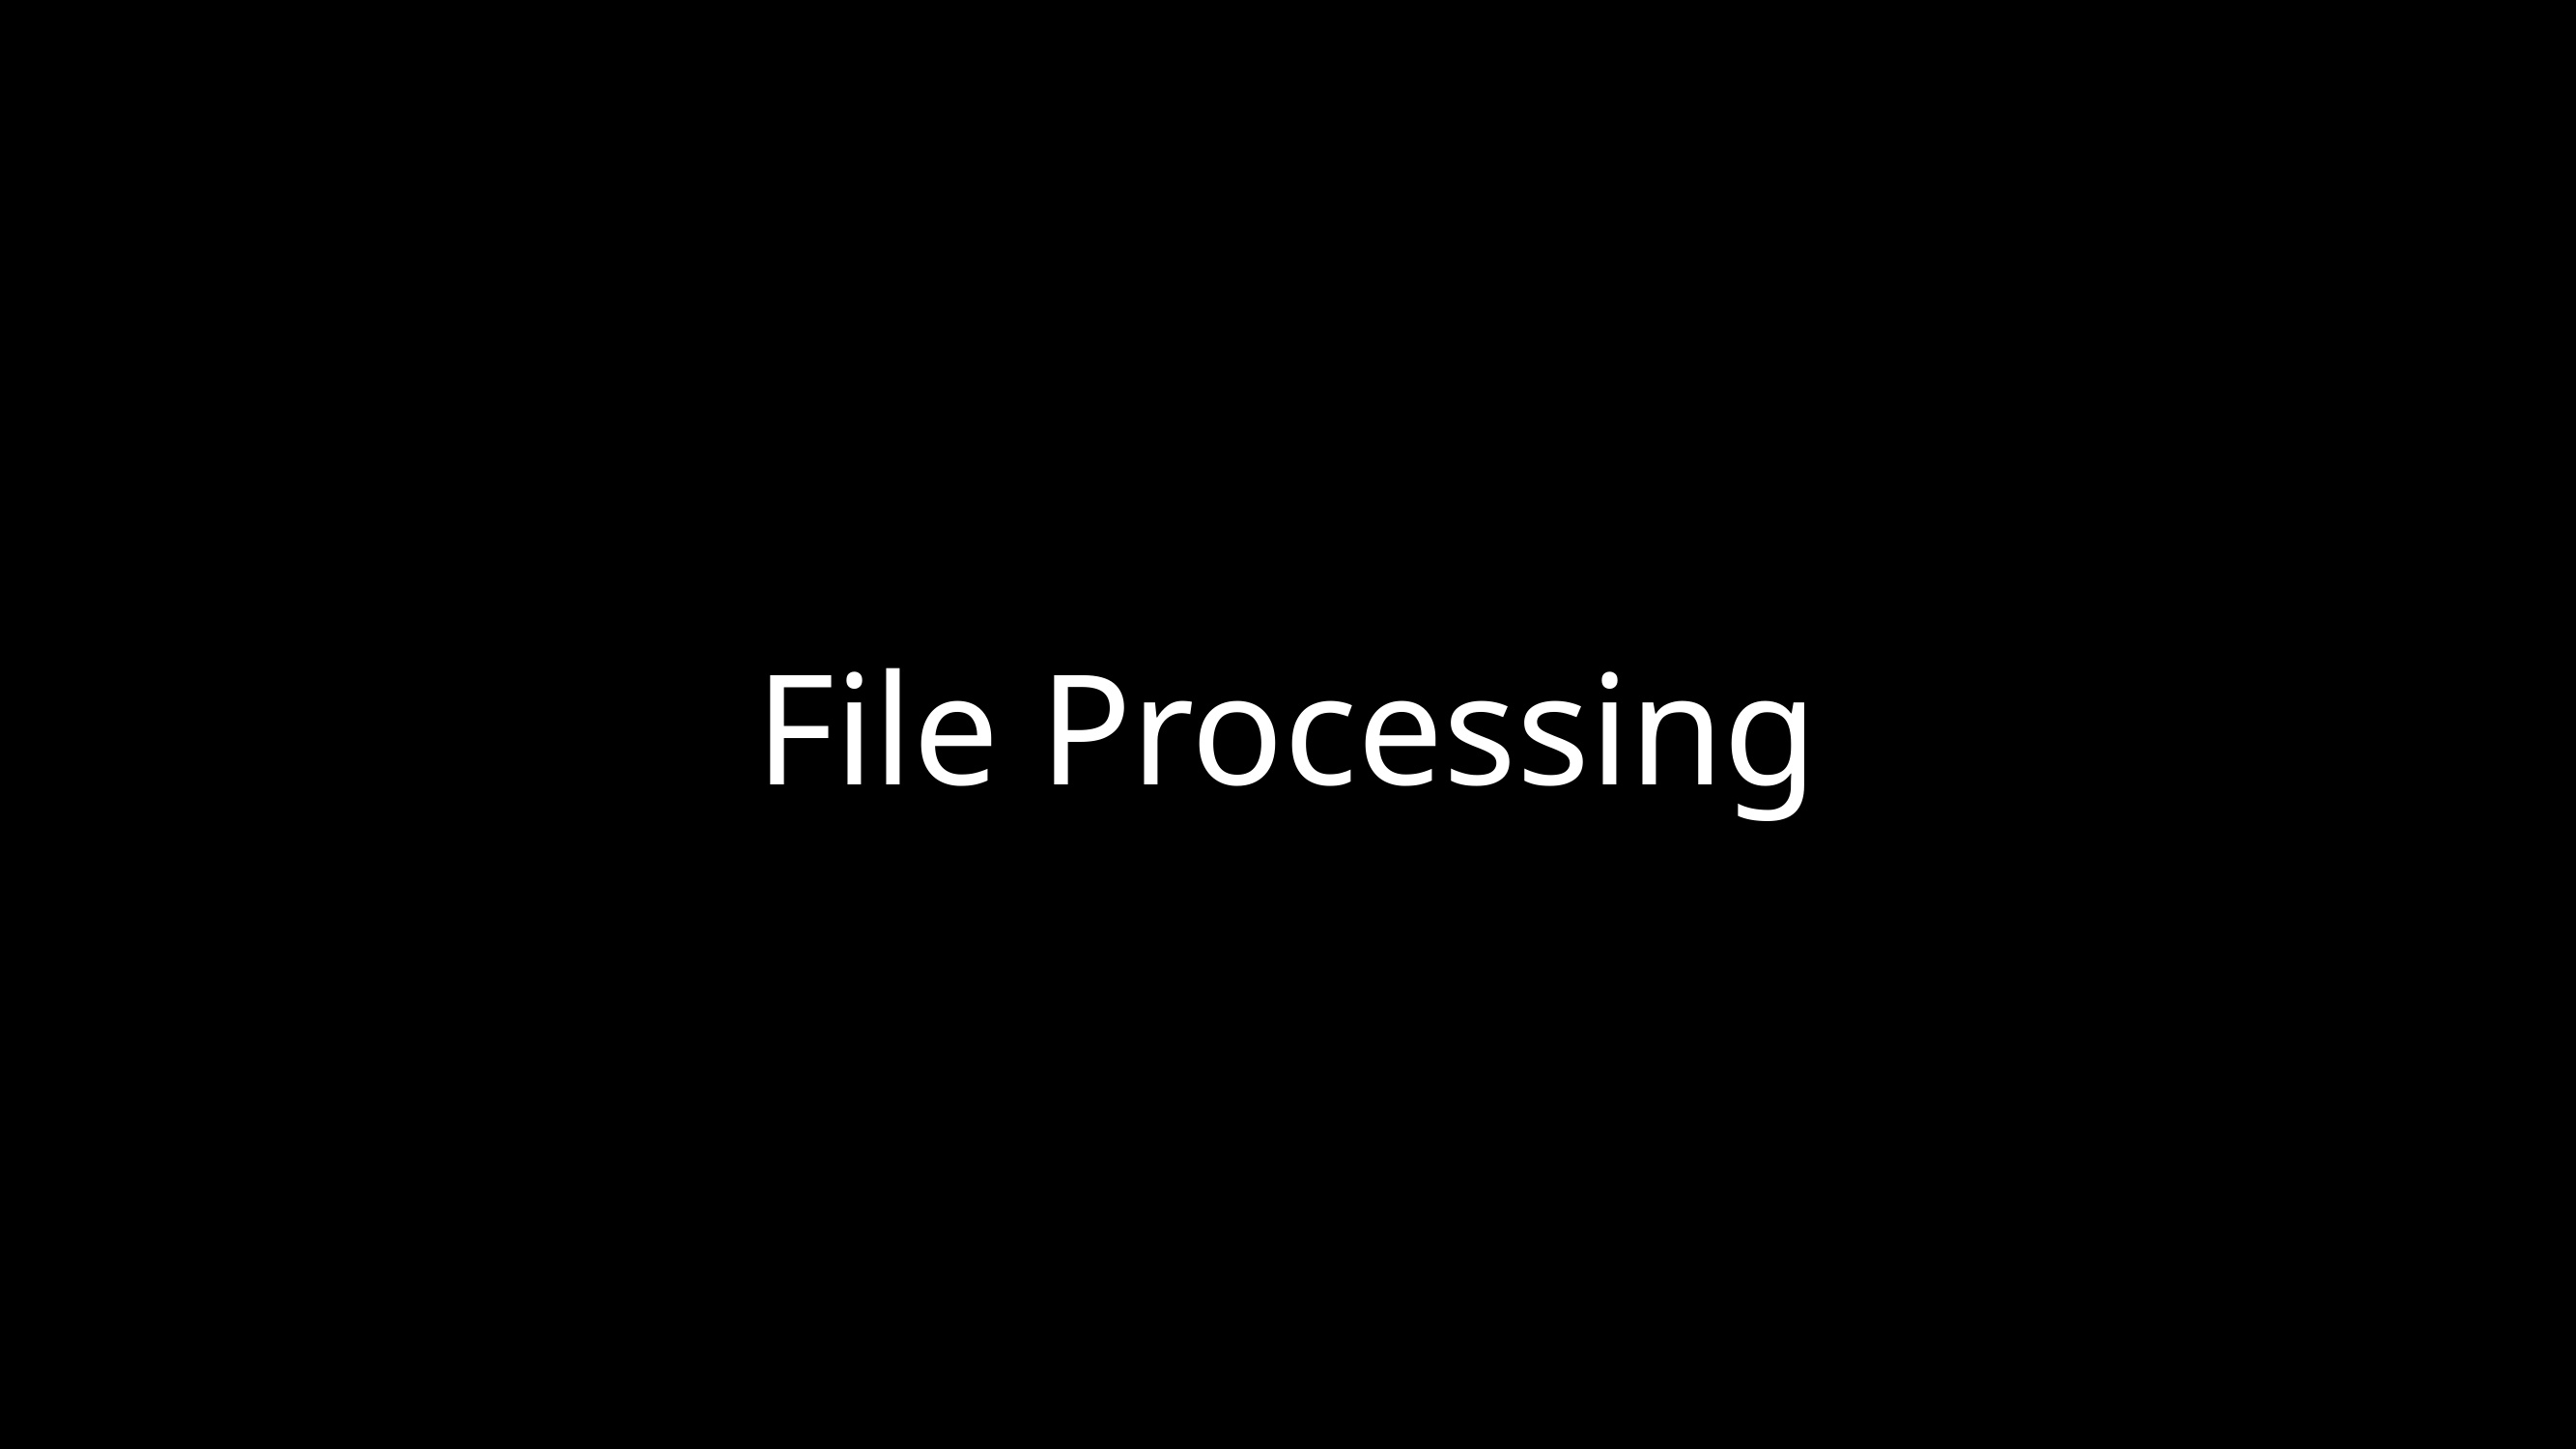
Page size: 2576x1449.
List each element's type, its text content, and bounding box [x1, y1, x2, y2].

title File Processing [183, 440, 2392, 1007]
